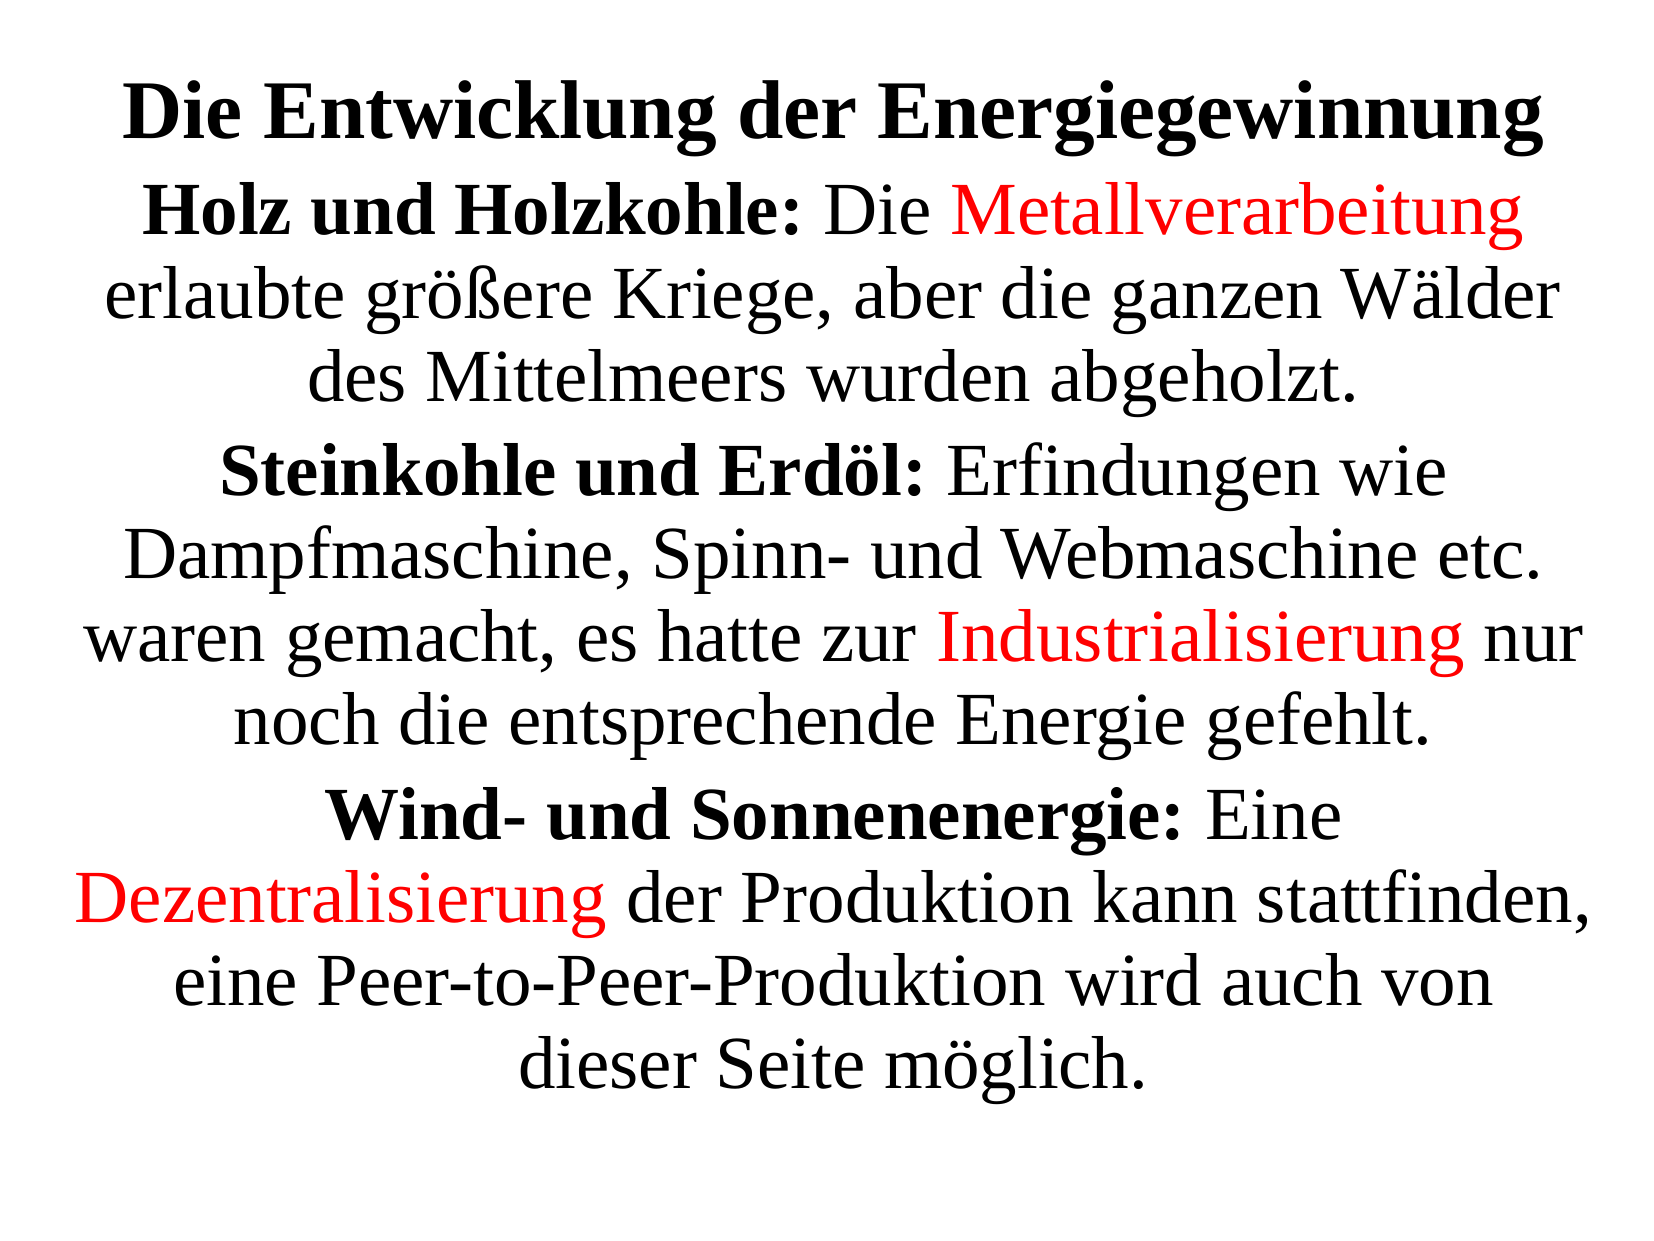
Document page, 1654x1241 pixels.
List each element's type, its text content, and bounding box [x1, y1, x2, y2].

text_box Die Entwicklung der Energiegewinnung Holz und Holzkohle: Die Metallverarbeitung erlaubte größere Kriege, aber die ganzen Wälder des Mittelmeers wurden abgeholzt. Steinkohle und Erdöl: Erfindungen wie Dampfmaschine, Spinn- und Webmaschine etc. waren gemacht, es hatte zur Industrialisierung nur noch die entsprechende Energie gefehlt. Wind- und Sonnenenergie: Eine Dezentralisierung der Produktion kann stattfinden, eine Peer-to-Peer-Produktion wird auch von dieser Seite möglich. [60, 56, 1609, 1126]
